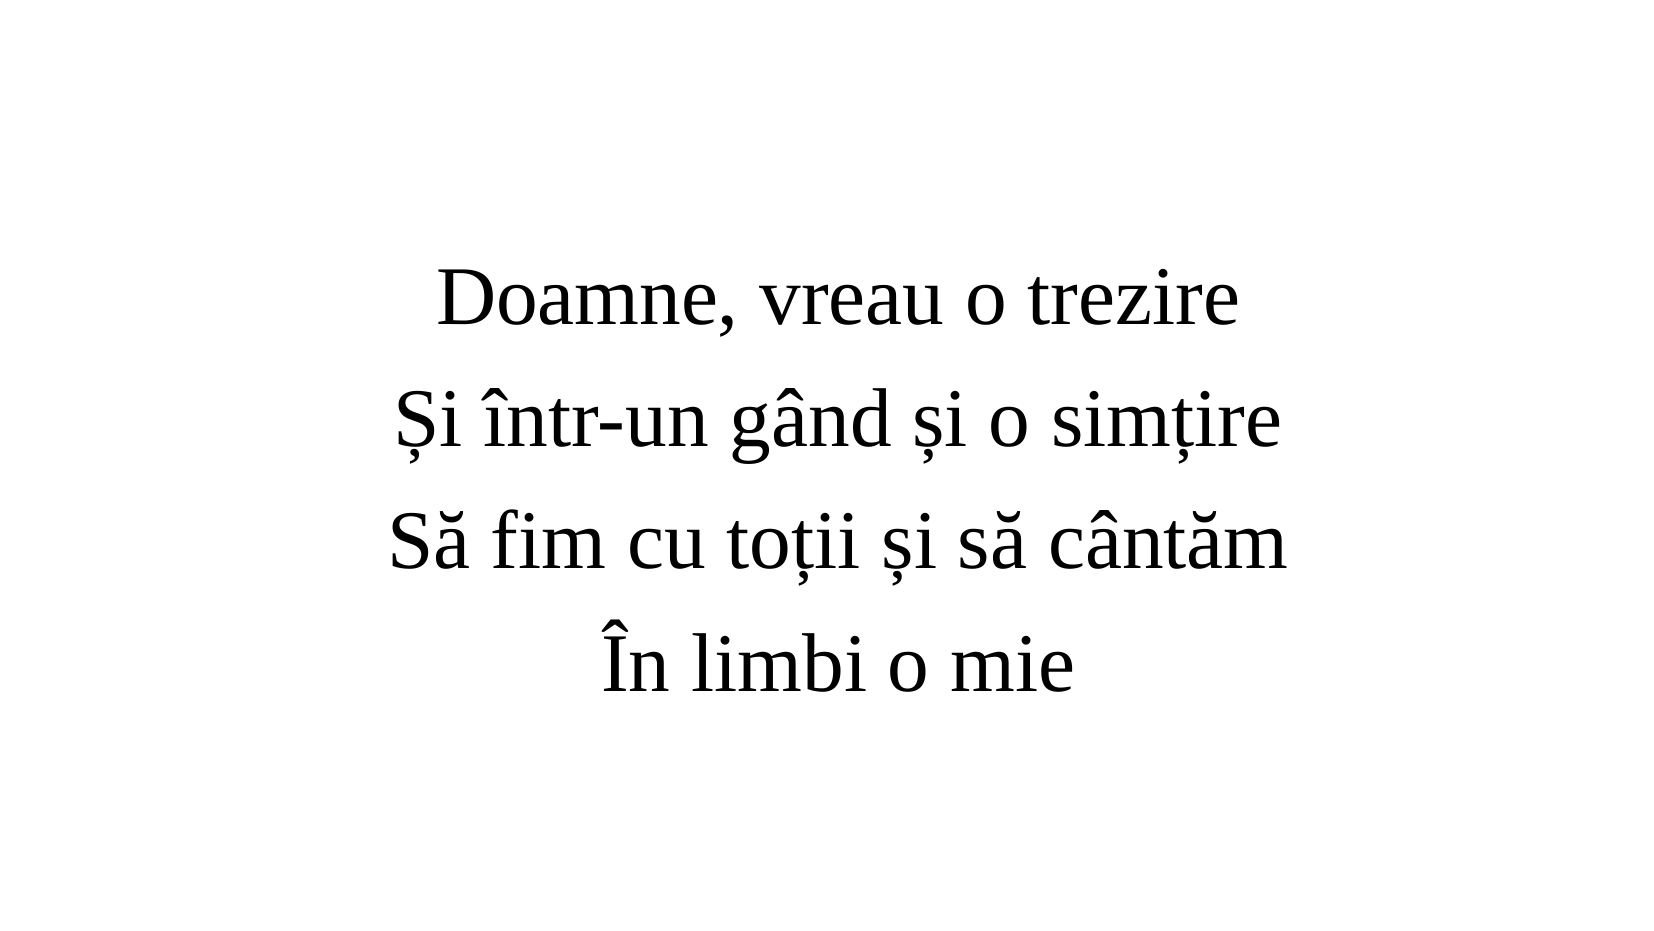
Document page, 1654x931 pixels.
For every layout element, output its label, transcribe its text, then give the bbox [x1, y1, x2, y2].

subtitle Doamne, vreau o trezire Și într-un gând și o simțire Să fim cu toții și să cântăm În limbi o mie [177, 237, 1501, 712]
